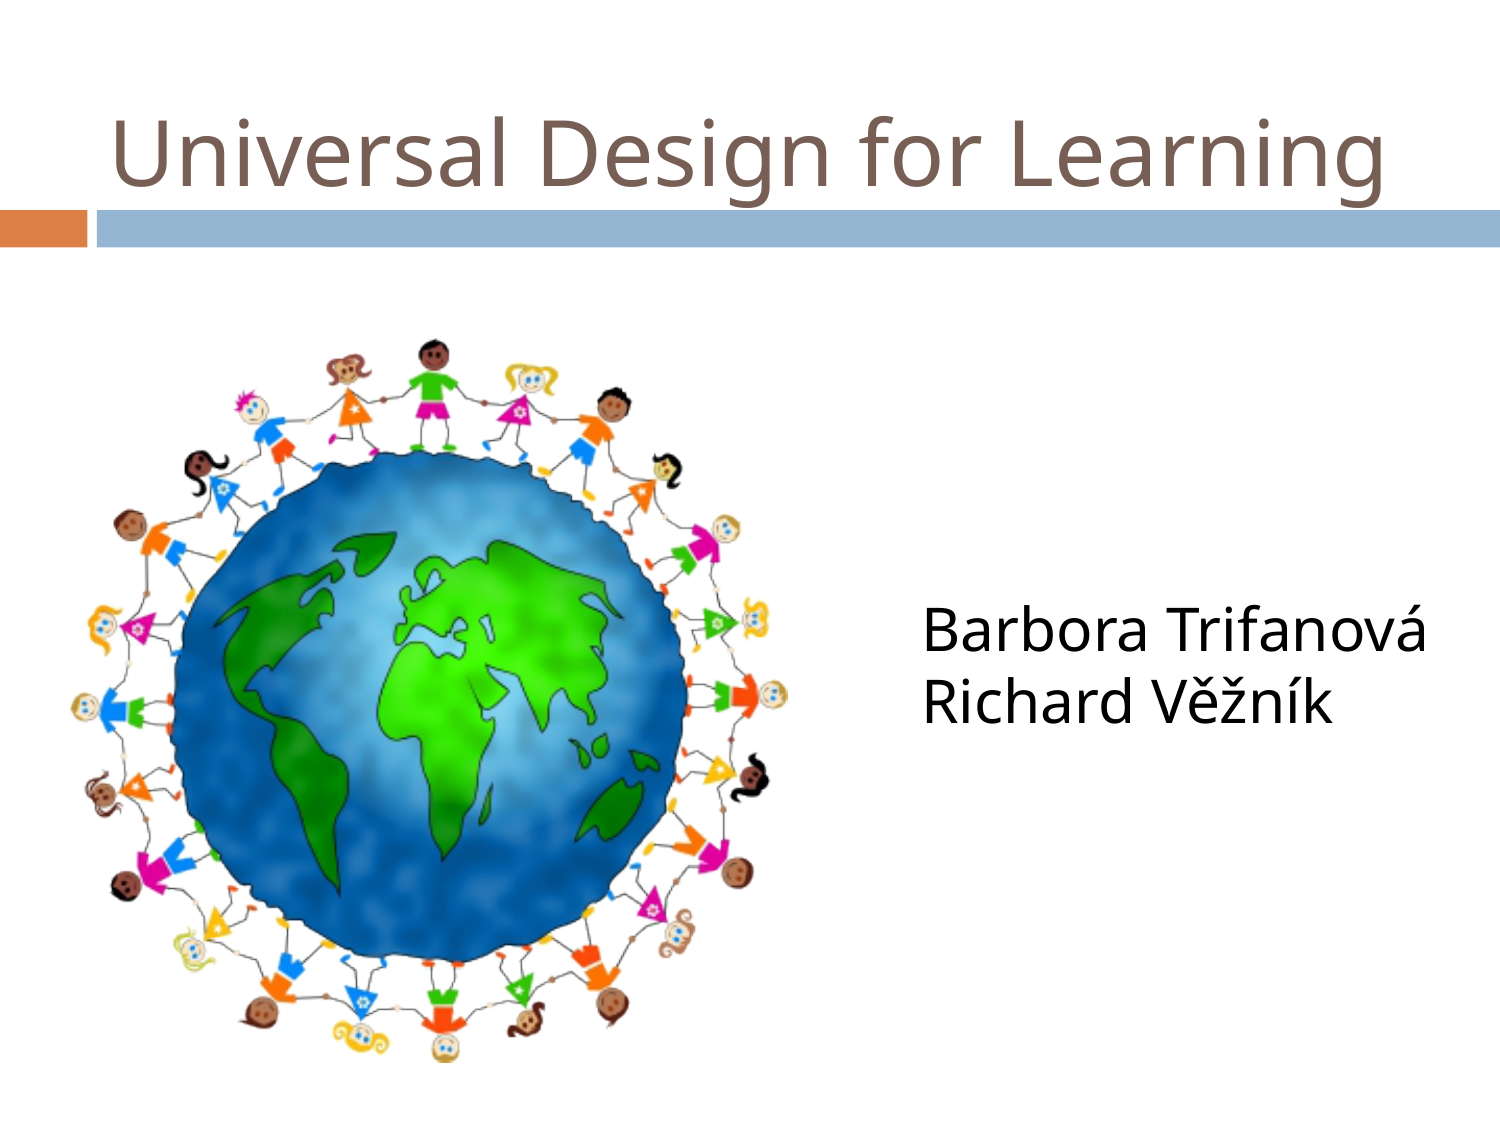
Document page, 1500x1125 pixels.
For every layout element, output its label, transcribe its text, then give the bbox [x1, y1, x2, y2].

list Barbora Trifanová Richard Věžník [850, 590, 1497, 827]
picture [70, 338, 788, 1063]
title Universal Design for Learning [0, 0, 1500, 213]
